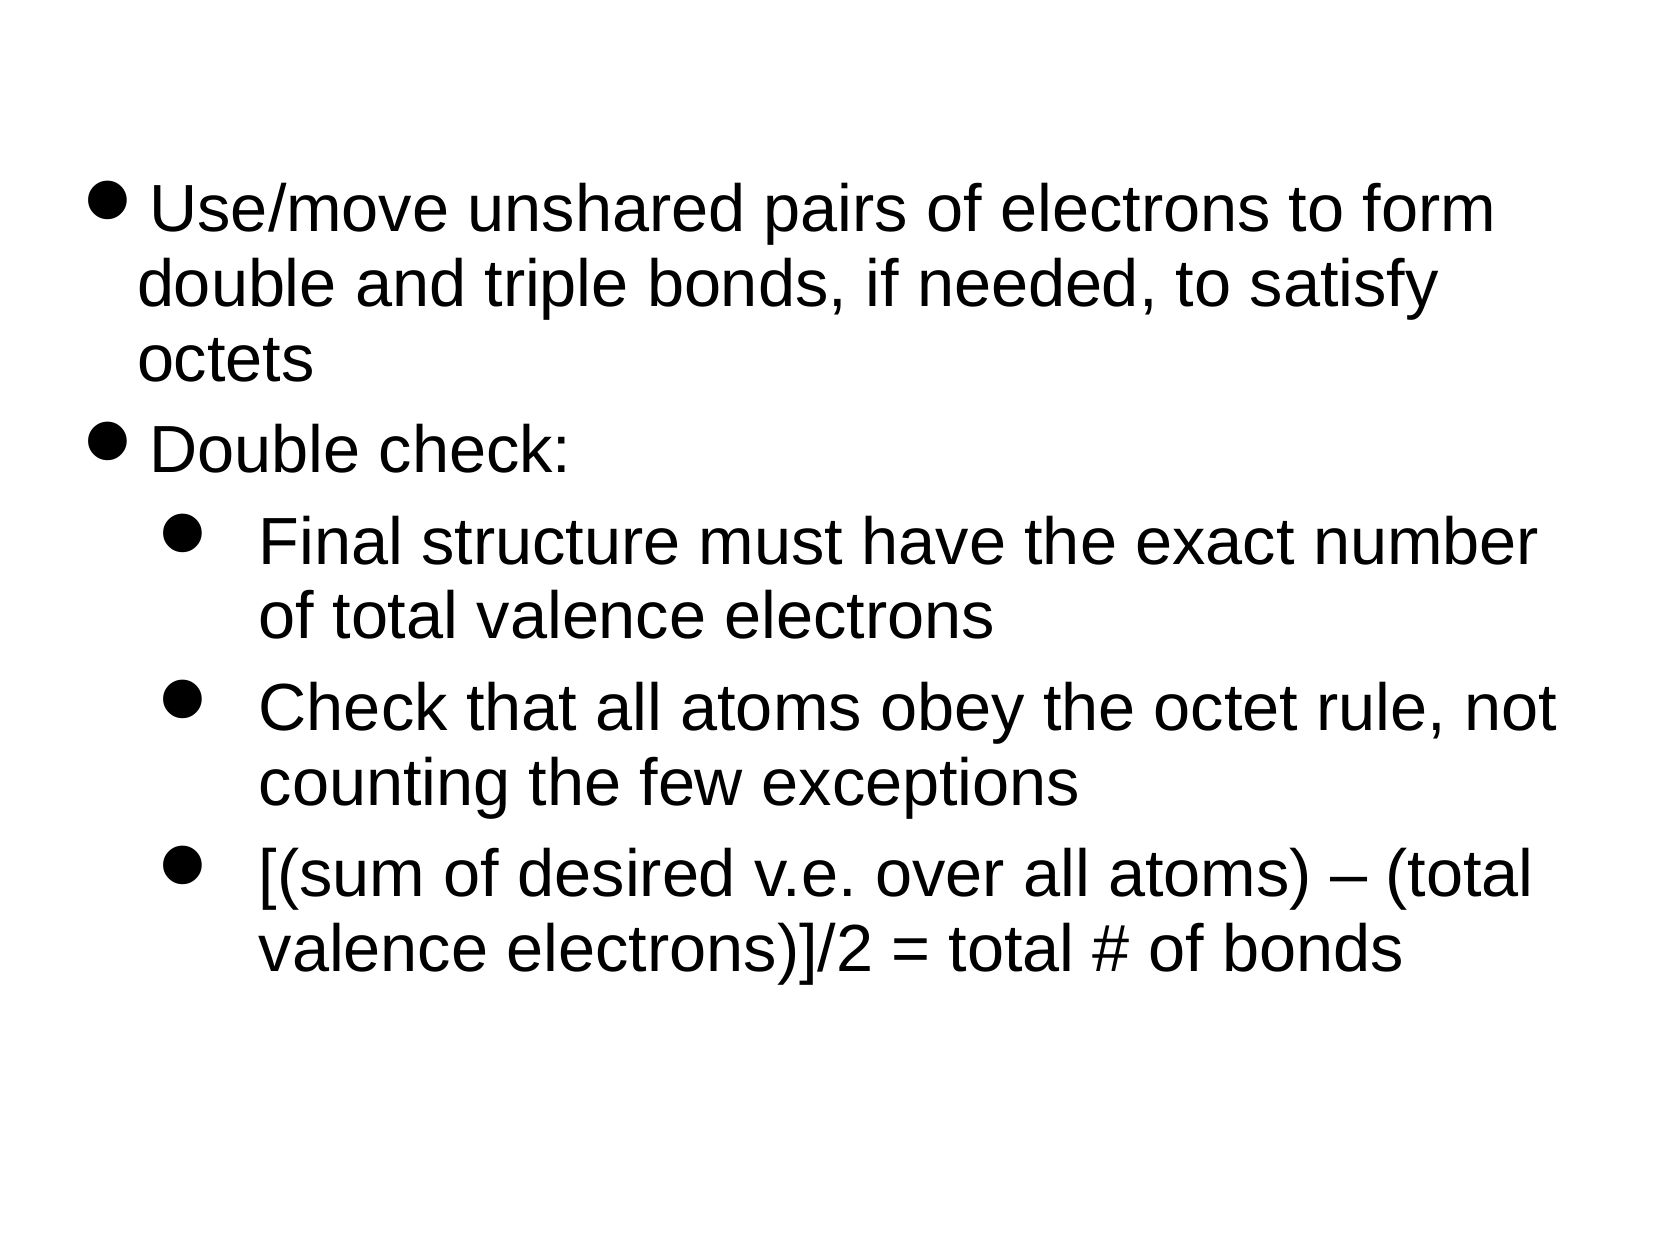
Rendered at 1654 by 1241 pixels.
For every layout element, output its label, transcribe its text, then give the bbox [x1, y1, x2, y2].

text_box Use/move unshared pairs of electrons to form double and triple bonds, if needed, to satisfy octets Double check: Final structure must have the exact number of total valence electrons Check that all atoms obey the octet rule, not counting the few exceptions [(sum of desired v.e. over all atoms) – (total valence electrons)]/2 = total # of bonds [82, 49, 1571, 1108]
